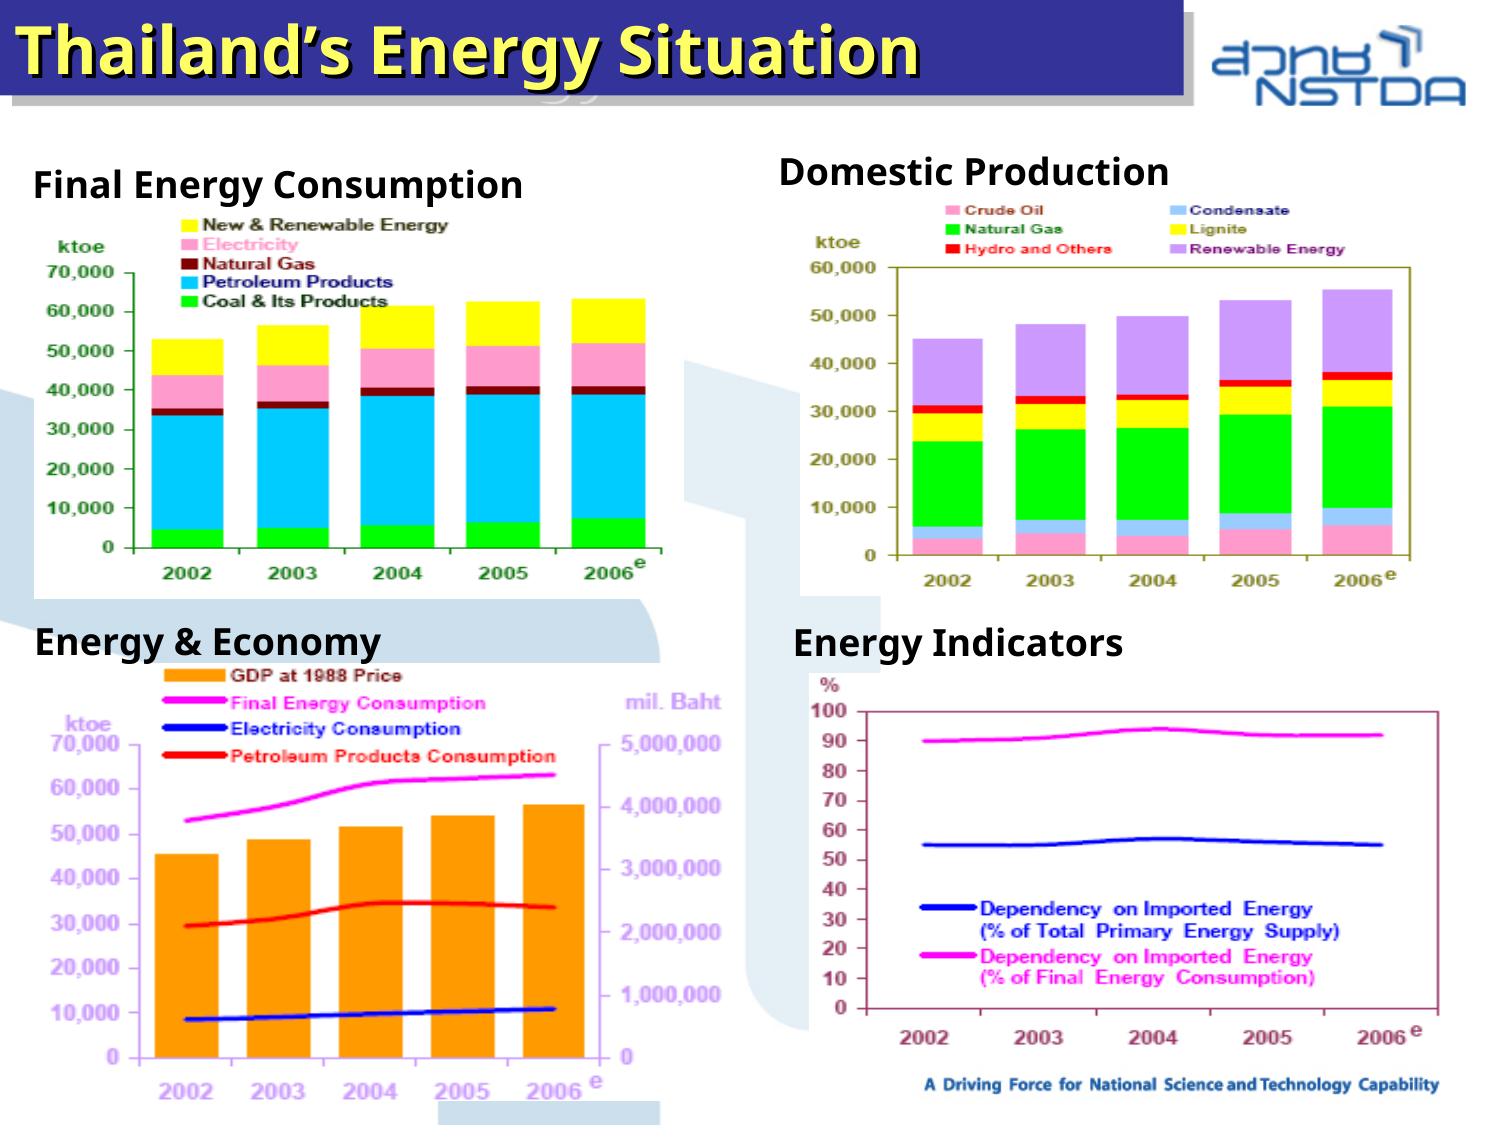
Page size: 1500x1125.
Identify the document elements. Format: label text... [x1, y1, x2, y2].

text_box Final Energy Consumption [17, 153, 699, 215]
text_box Thailand’s Energy Situation [0, 0, 1184, 96]
text_box Domestic Production [763, 140, 1186, 202]
text_box Energy & Economy [0, 610, 475, 671]
text_box Energy Indicators [777, 611, 1139, 672]
picture [0, 0, 1500, 1125]
